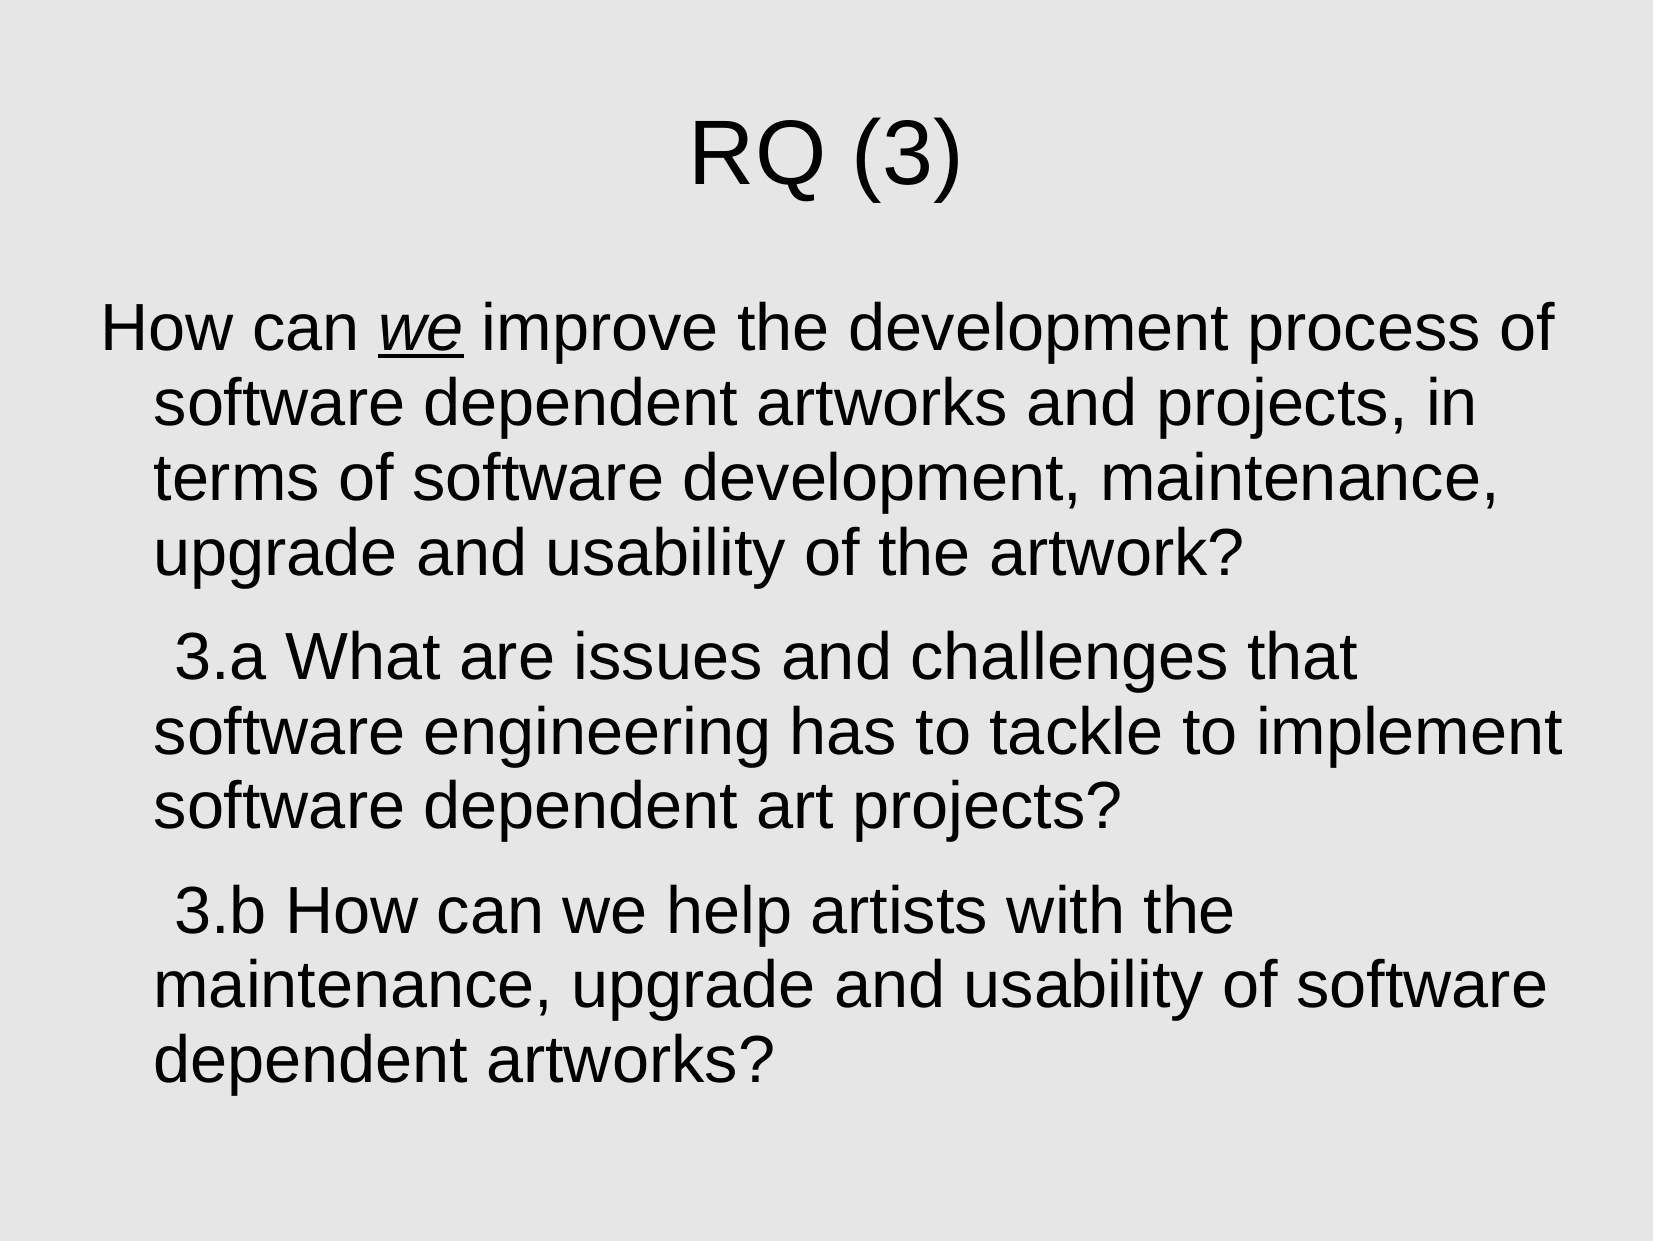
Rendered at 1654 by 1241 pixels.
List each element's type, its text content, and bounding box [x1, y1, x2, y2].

title RQ (3) [82, 56, 1571, 250]
list How can we improve the development process of software dependent artworks and projects, in terms of software development, maintenance, upgrade and usability of the artwork? 3.a What are issues and challenges that software engineering has to tackle to implement software dependent art projects? 3.b How can we help artists with the maintenance, upgrade and usability of software dependent artworks? [82, 290, 1571, 1202]
